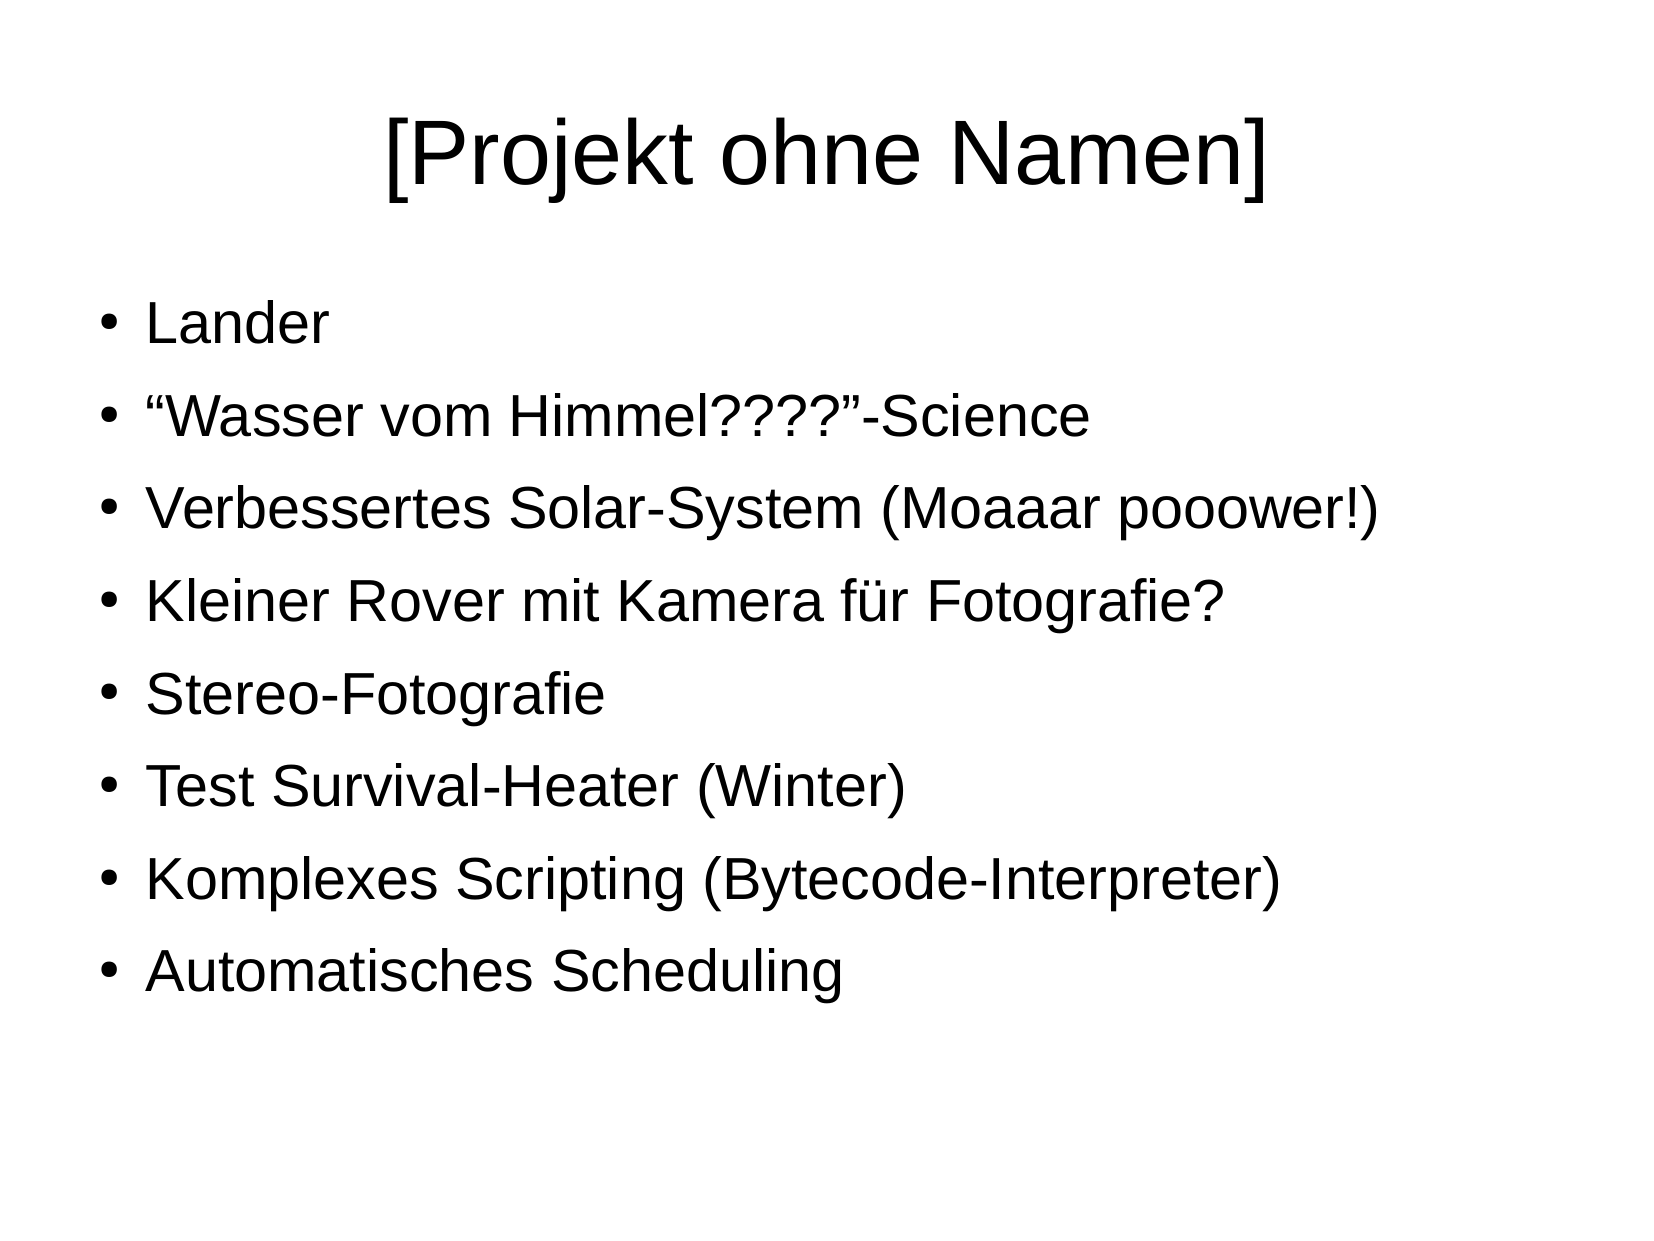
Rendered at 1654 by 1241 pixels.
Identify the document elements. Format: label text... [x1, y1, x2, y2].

list Lander “Wasser vom Himmel????”-Science Verbessertes Solar-System (Moaaar pooower!) Kleiner Rover mit Kamera für Fotografie? Stereo-Fotografie Test Survival-Heater (Winter) Komplexes Scripting (Bytecode-Interpreter) Automatisches Scheduling [82, 290, 1571, 1010]
title [Projekt ohne Namen] [82, 49, 1571, 257]
